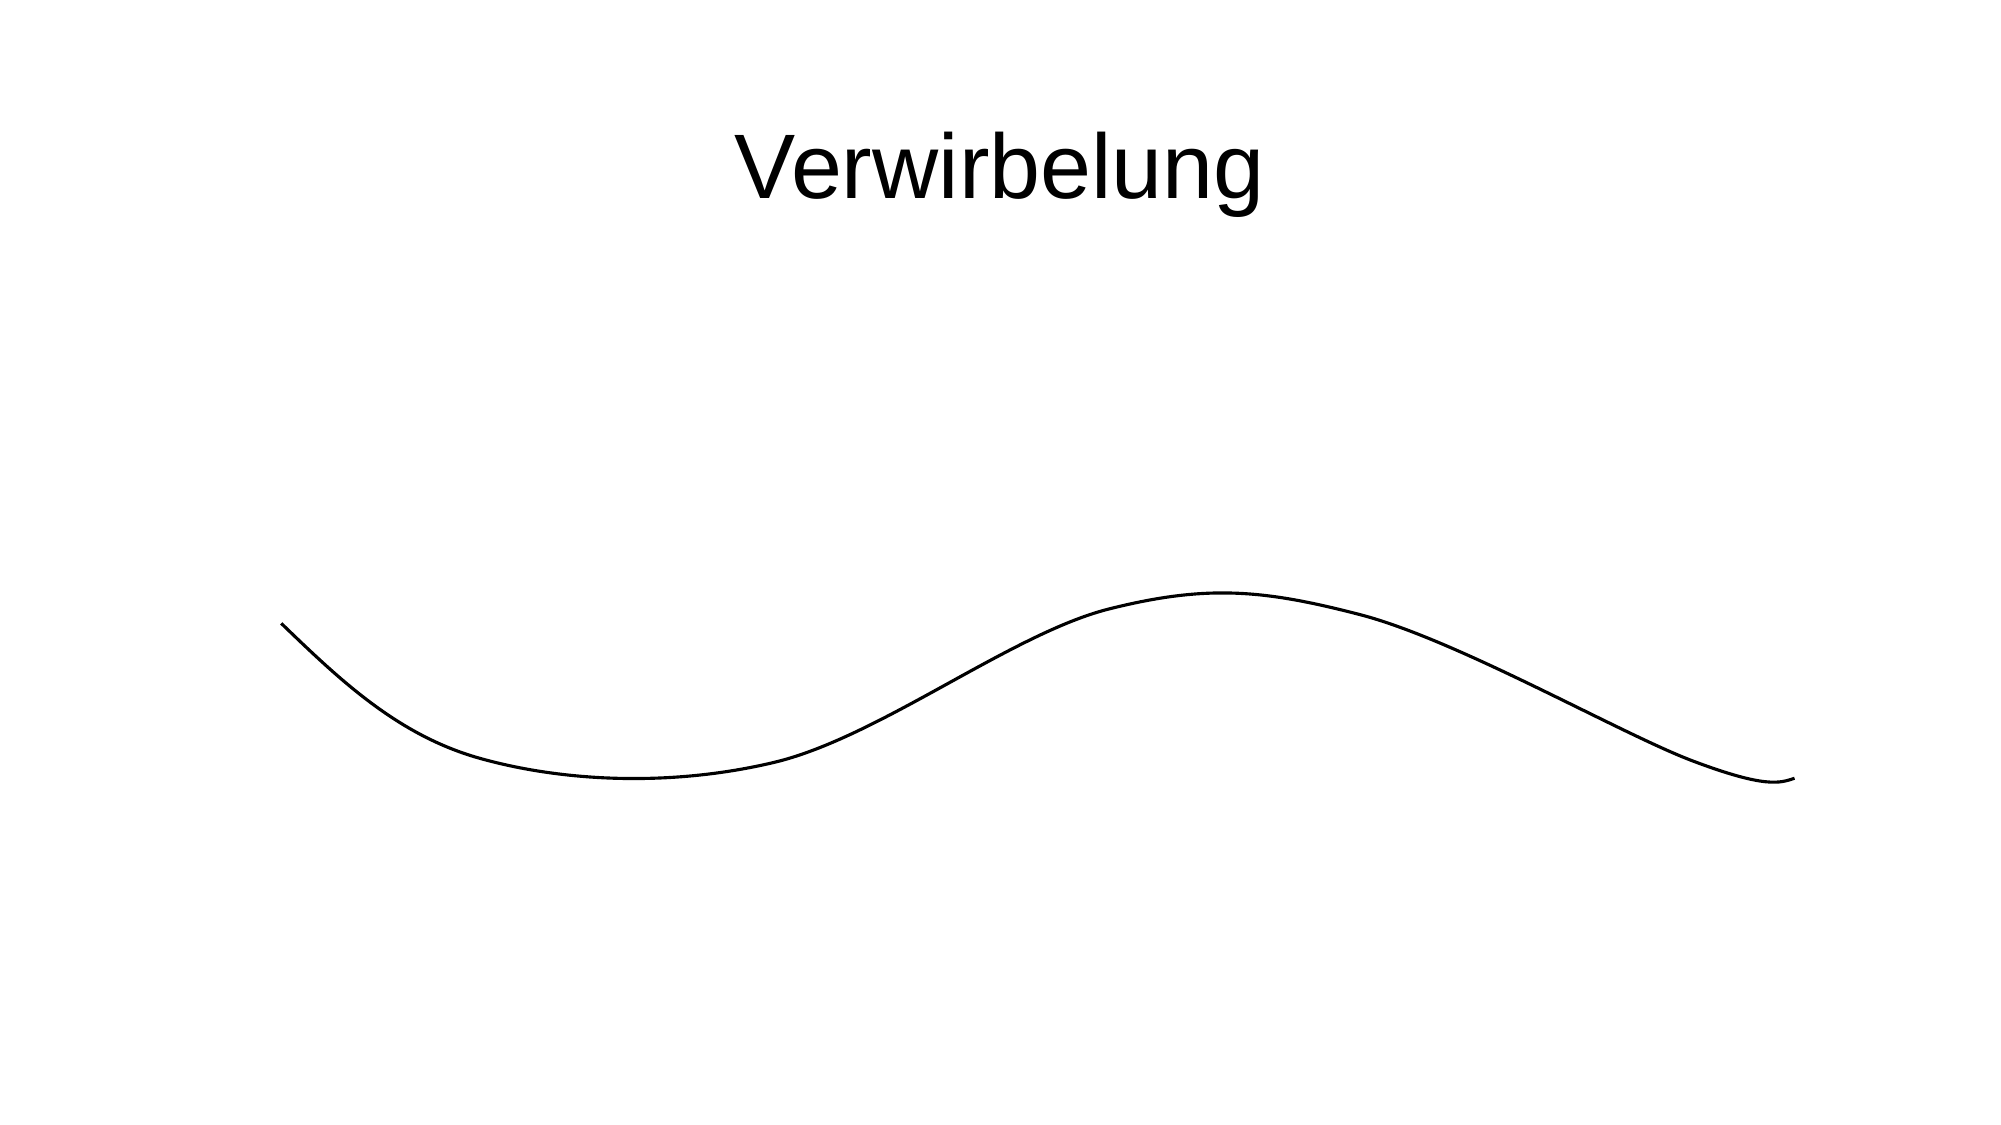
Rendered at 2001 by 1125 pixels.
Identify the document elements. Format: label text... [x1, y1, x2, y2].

title Verwirbelung [137, 59, 1863, 278]
